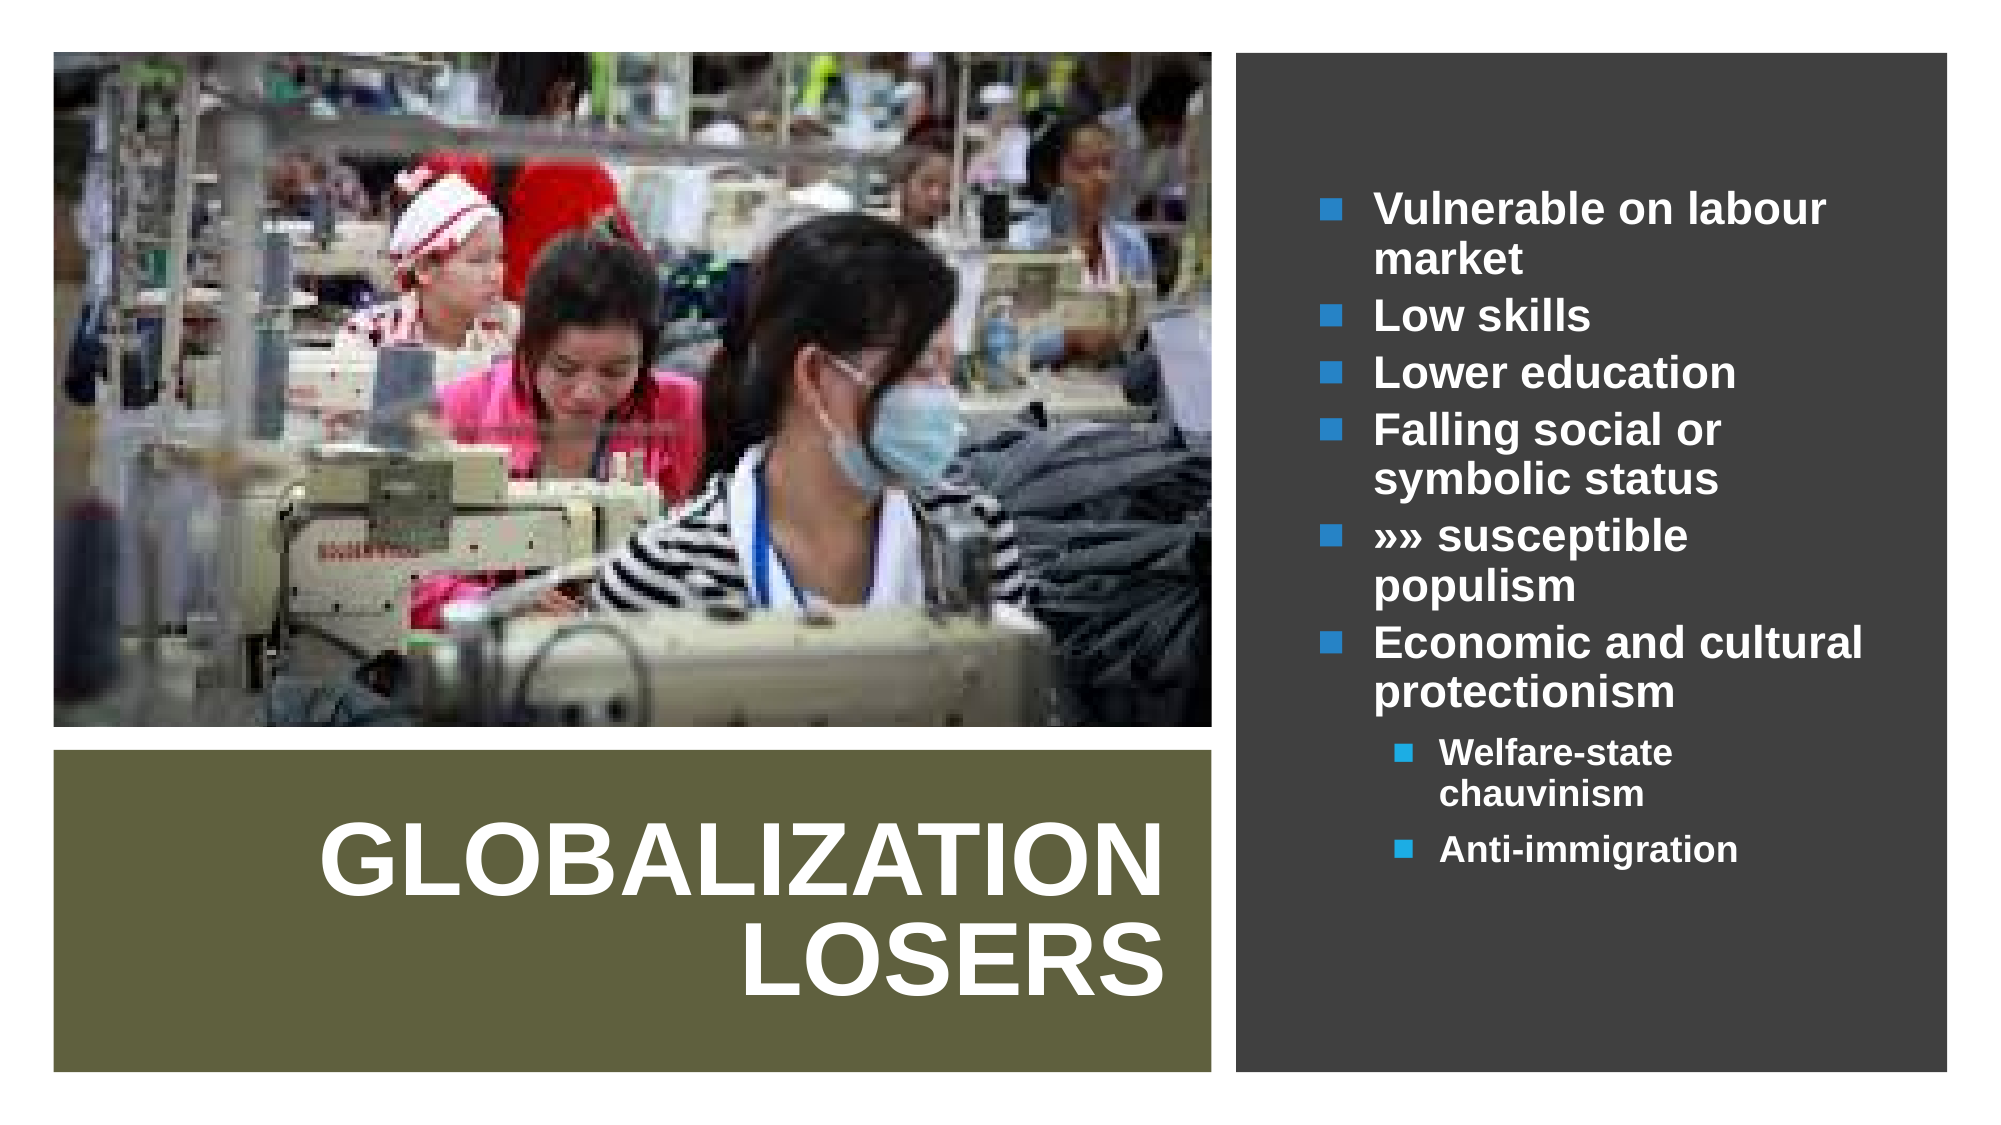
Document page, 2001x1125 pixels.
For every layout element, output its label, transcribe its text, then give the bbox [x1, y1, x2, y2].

text_box [1236, 52, 1948, 1073]
list Vulnerable on labour market Low skills Lower education Falling social or symbolic status »» susceptible populism Economic and cultural protectionism Welfare-state chauvinism Anti-immigration [1317, 150, 1879, 947]
picture [53, 52, 1212, 727]
title GLOBALIZATION LOSERS [85, 782, 1168, 1049]
text_box [53, 749, 1212, 1073]
